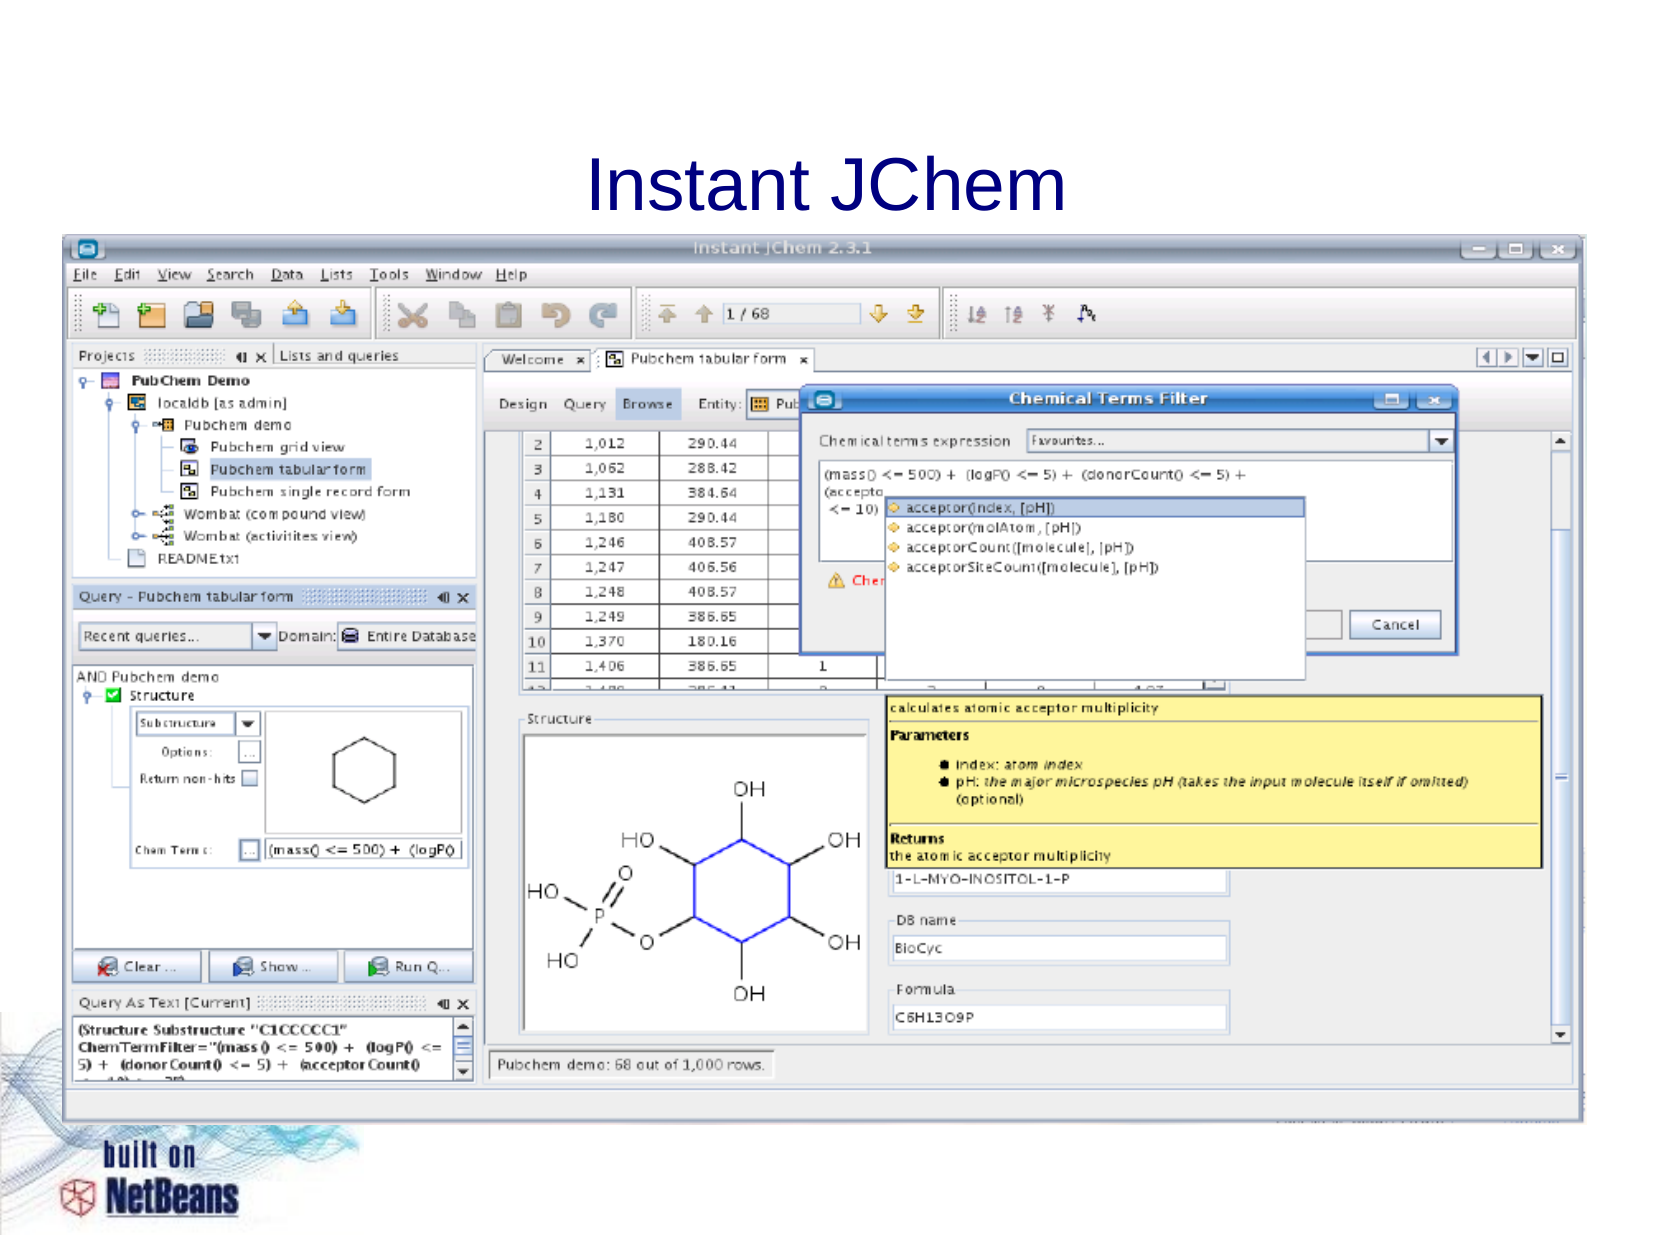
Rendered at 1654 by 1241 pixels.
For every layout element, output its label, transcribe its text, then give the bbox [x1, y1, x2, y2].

picture [0, 234, 1587, 1235]
title Instant JChem [82, 119, 1571, 234]
